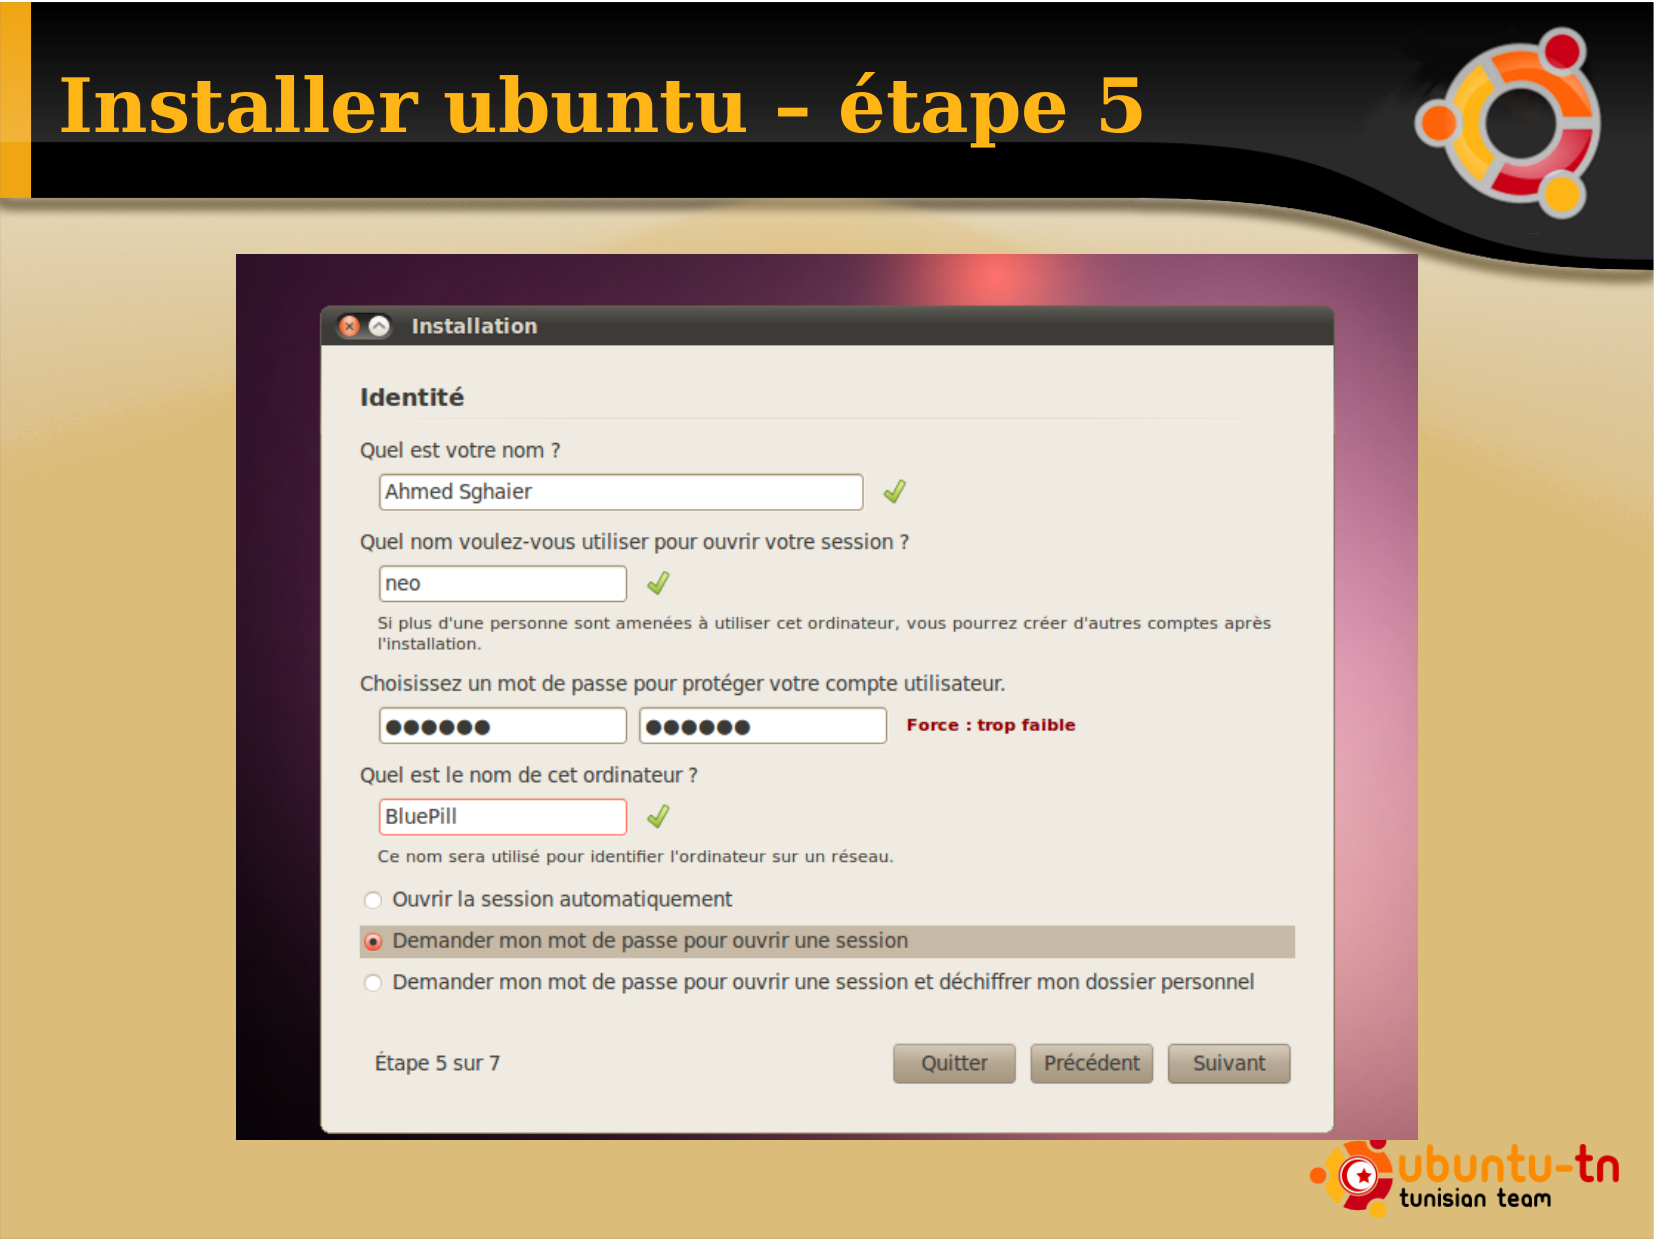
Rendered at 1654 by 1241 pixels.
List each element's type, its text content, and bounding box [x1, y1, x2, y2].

title Installer ubuntu – étape 5 [59, 9, 1447, 202]
picture [0, 0, 1654, 1241]
